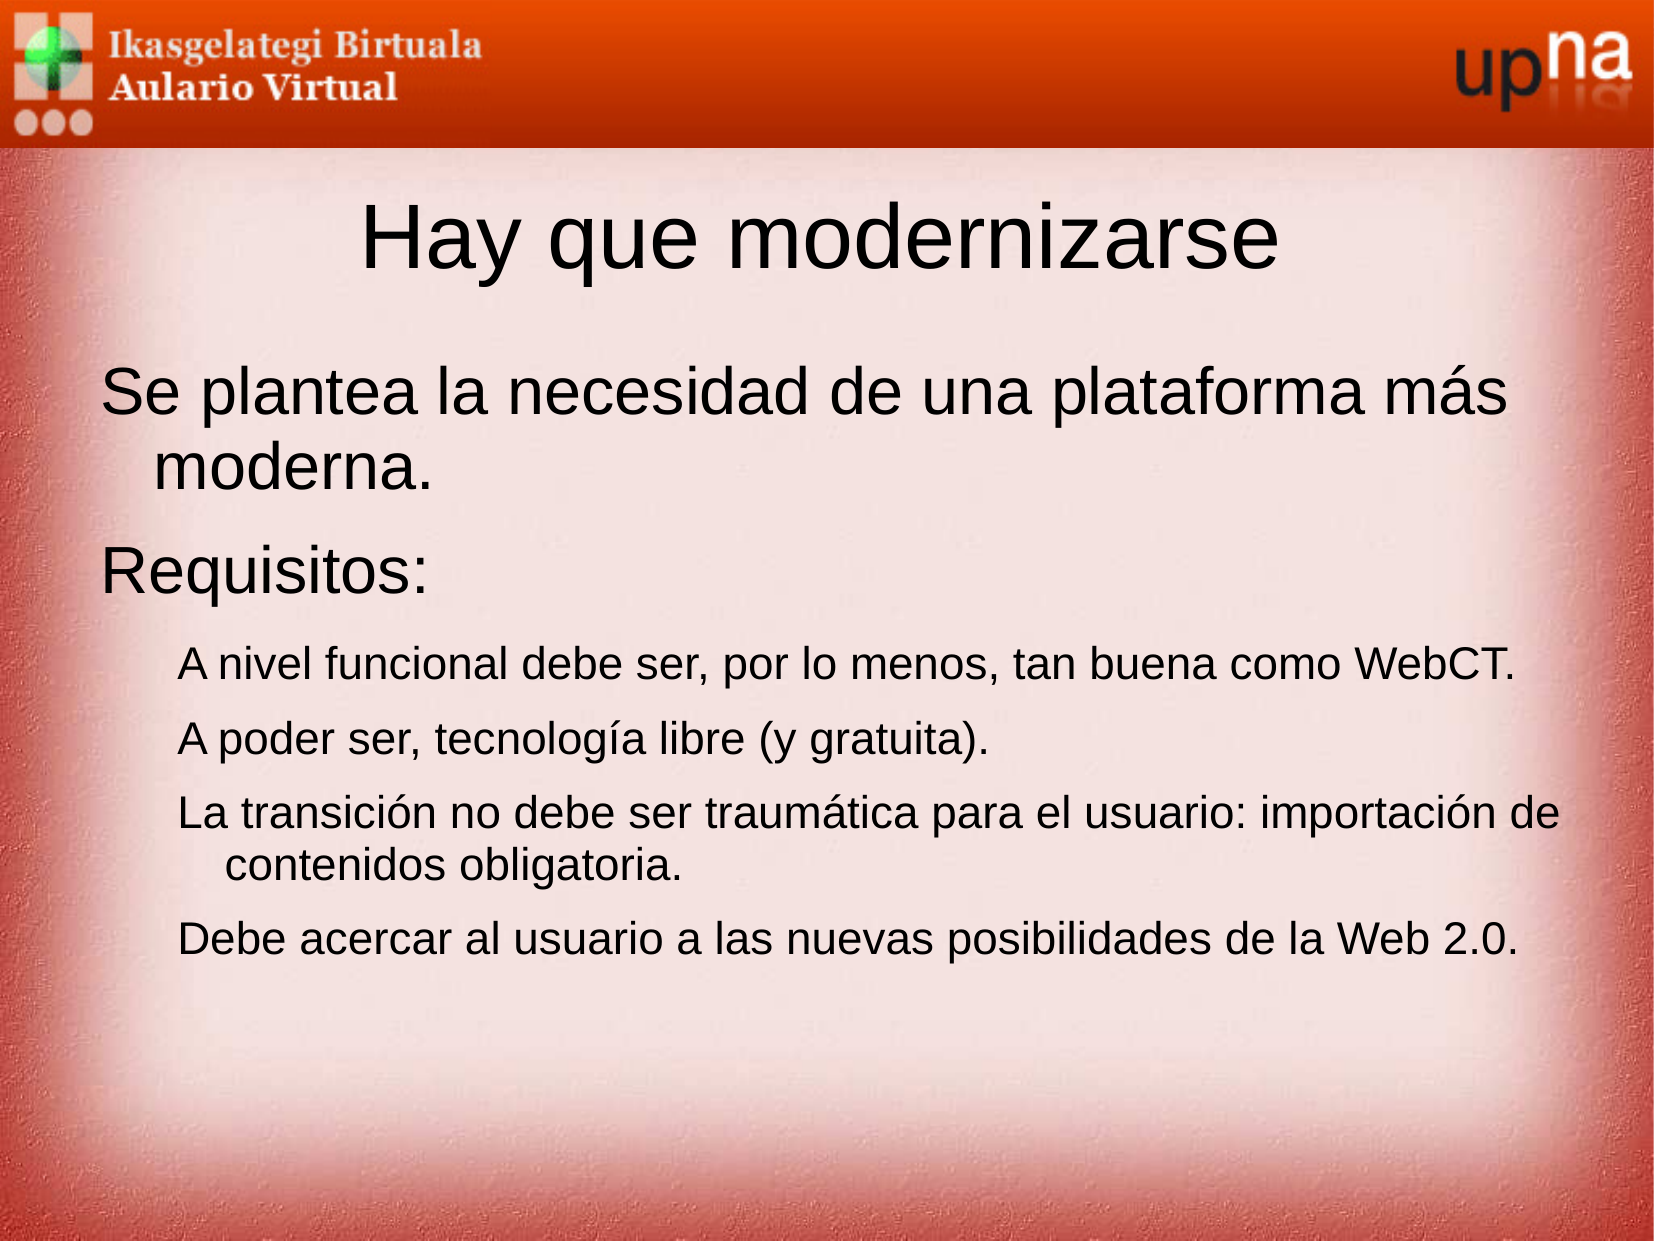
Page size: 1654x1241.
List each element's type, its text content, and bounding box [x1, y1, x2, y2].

title Hay que modernizarse [76, 147, 1565, 326]
list Se plantea la necesidad de una plataforma más moderna. Requisitos: A nivel funcional debe ser, por lo menos, tan buena como WebCT. A poder ser, tecnología libre (y gratuita). La transición no debe ser traumática para el usuario: importación de contenidos obligatoria. Debe acercar al usuario a las nuevas posibilidades de la Web 2.0. [82, 354, 1571, 1094]
picture [0, 0, 1654, 1241]
